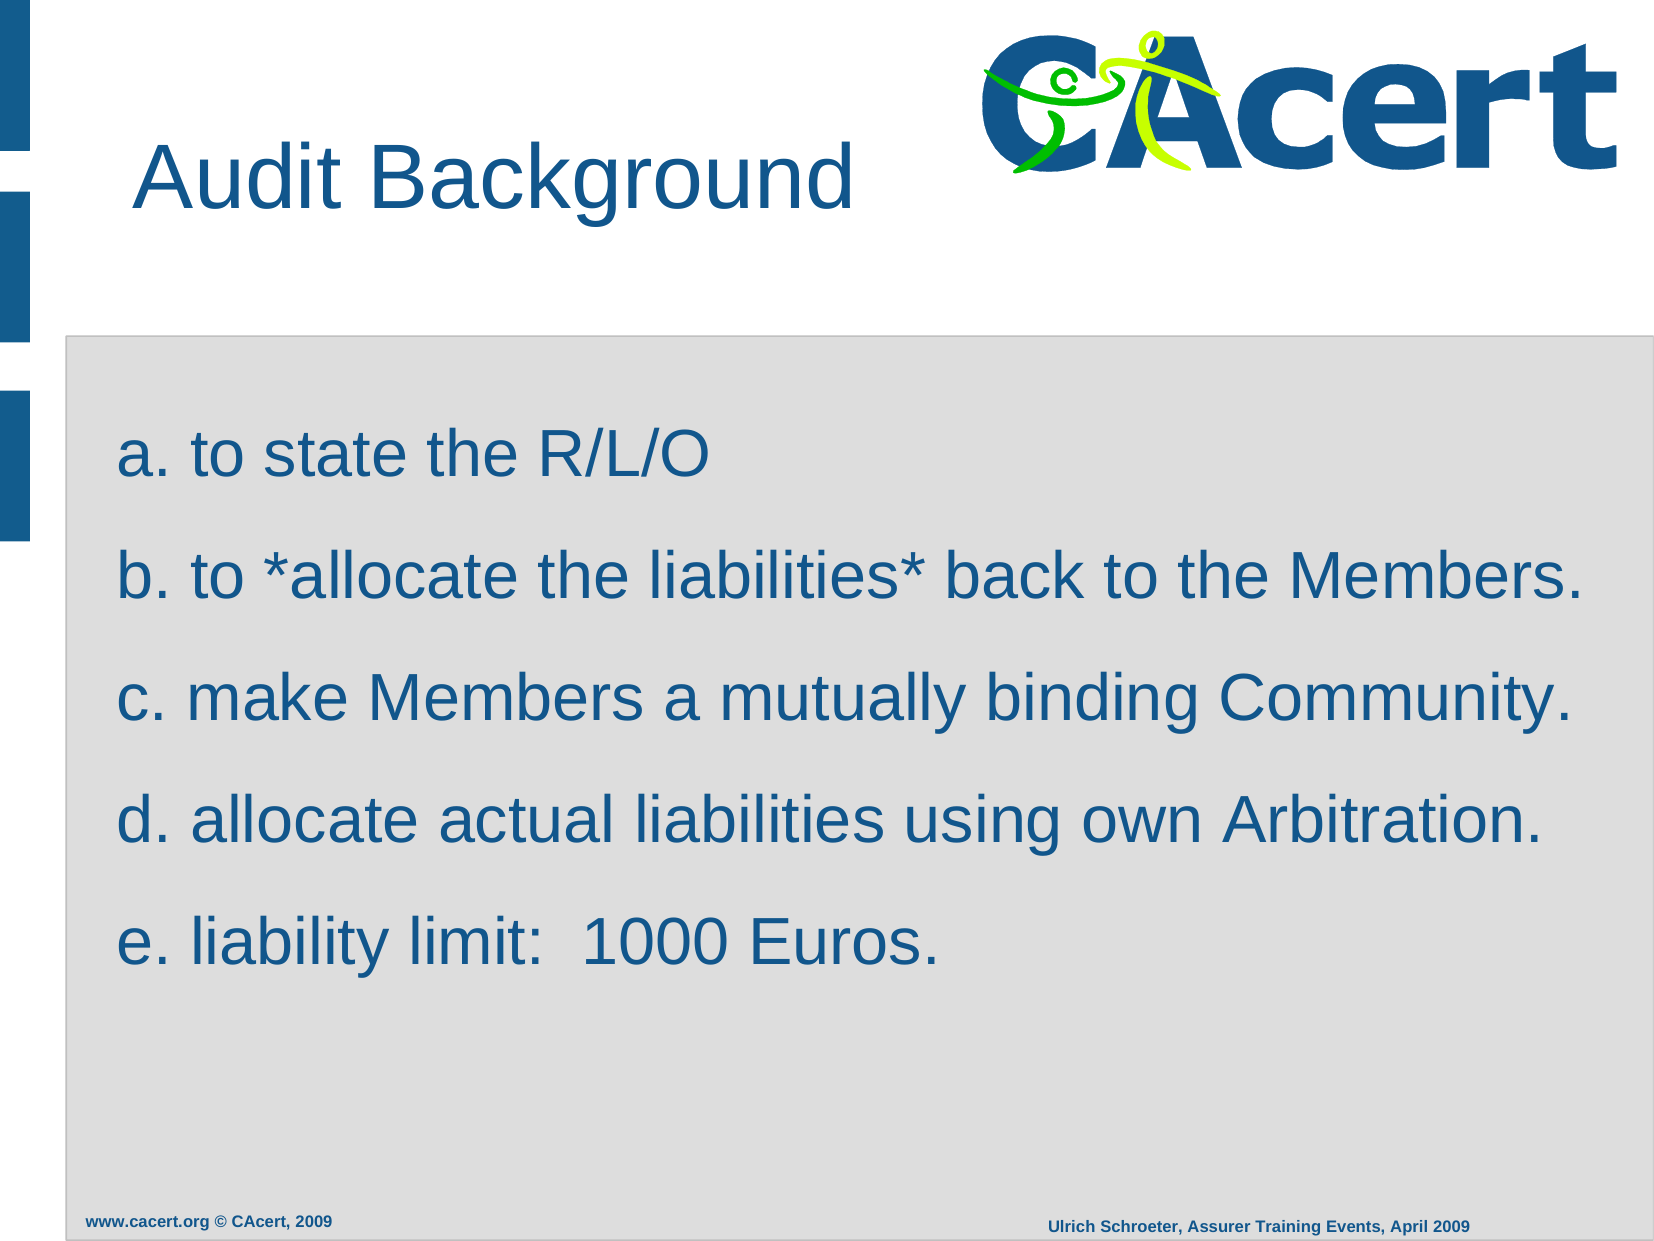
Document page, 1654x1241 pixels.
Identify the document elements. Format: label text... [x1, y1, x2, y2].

text_box a. to state the R/L/O b. to *allocate the liabilities* back to the Members. c. make Members a mutually binding Community. d. allocate actual liabilities using own Arbitration. e. liability limit: 1000 Euros. [101, 408, 1601, 987]
text_box Audit Background [118, 118, 873, 236]
